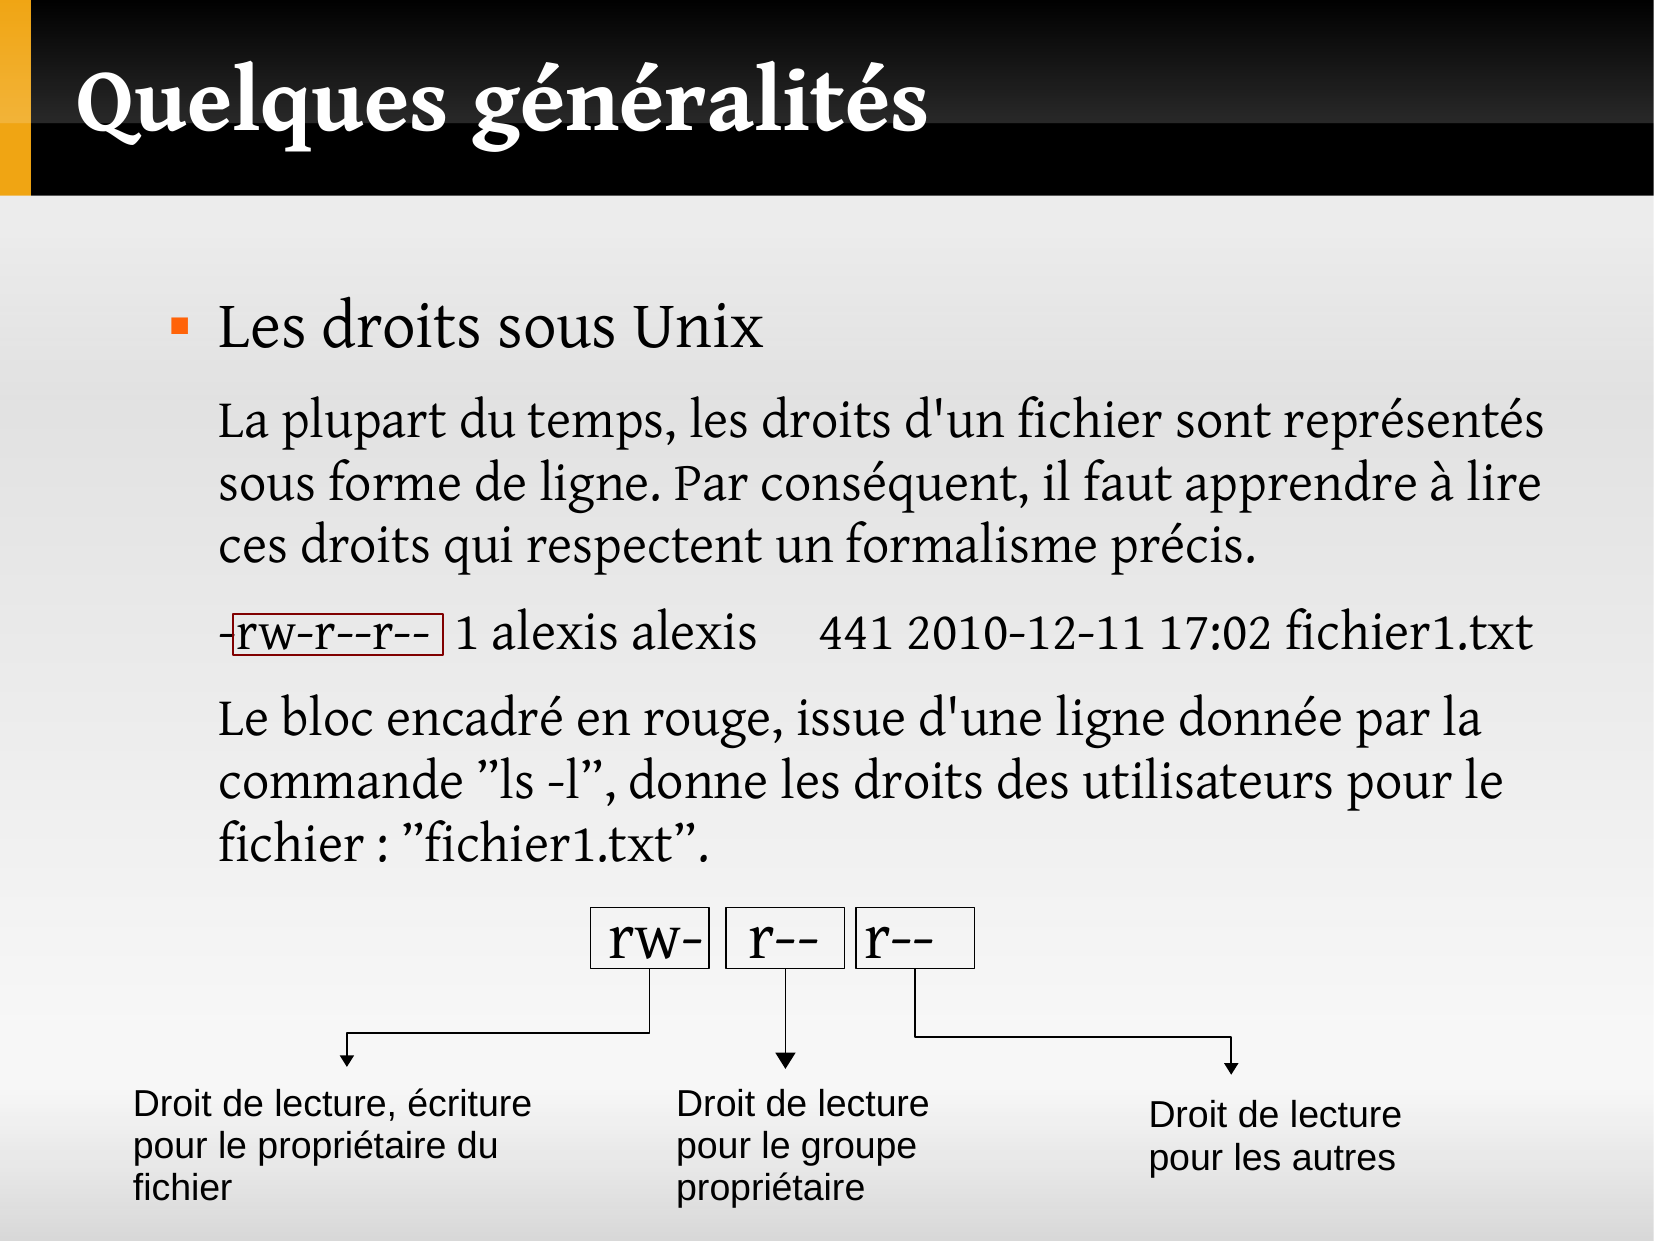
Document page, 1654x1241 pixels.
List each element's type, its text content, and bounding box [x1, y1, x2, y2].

text_box Droit de lecture, écriture pour le propriétaire du fichier [118, 1074, 562, 1216]
list Les droits sous Unix La plupart du temps, les droits d'un fichier sont représentés sous forme de ligne. Par conséquent, il faut apprendre à lire ces droits qui respectent un formalisme précis. -rw-r--r-- 1 alexis alexis 441 2010-12-11 17:02 fichier1.txt Le bloc encadré en rouge, issue d'une ligne donnée par la commande ”ls -l”, donne les droits des utilisateurs pour le fichier : ”fichier1.txt”. rw- r-- r-- [76, 288, 1565, 1241]
title Quelques généralités [76, 7, 1565, 200]
text_box Droit de lecture pour le groupe propriétaire [661, 1074, 957, 1216]
text_box Droit de lecture pour les autres [1133, 1086, 1459, 1186]
picture [0, 0, 1654, 1241]
